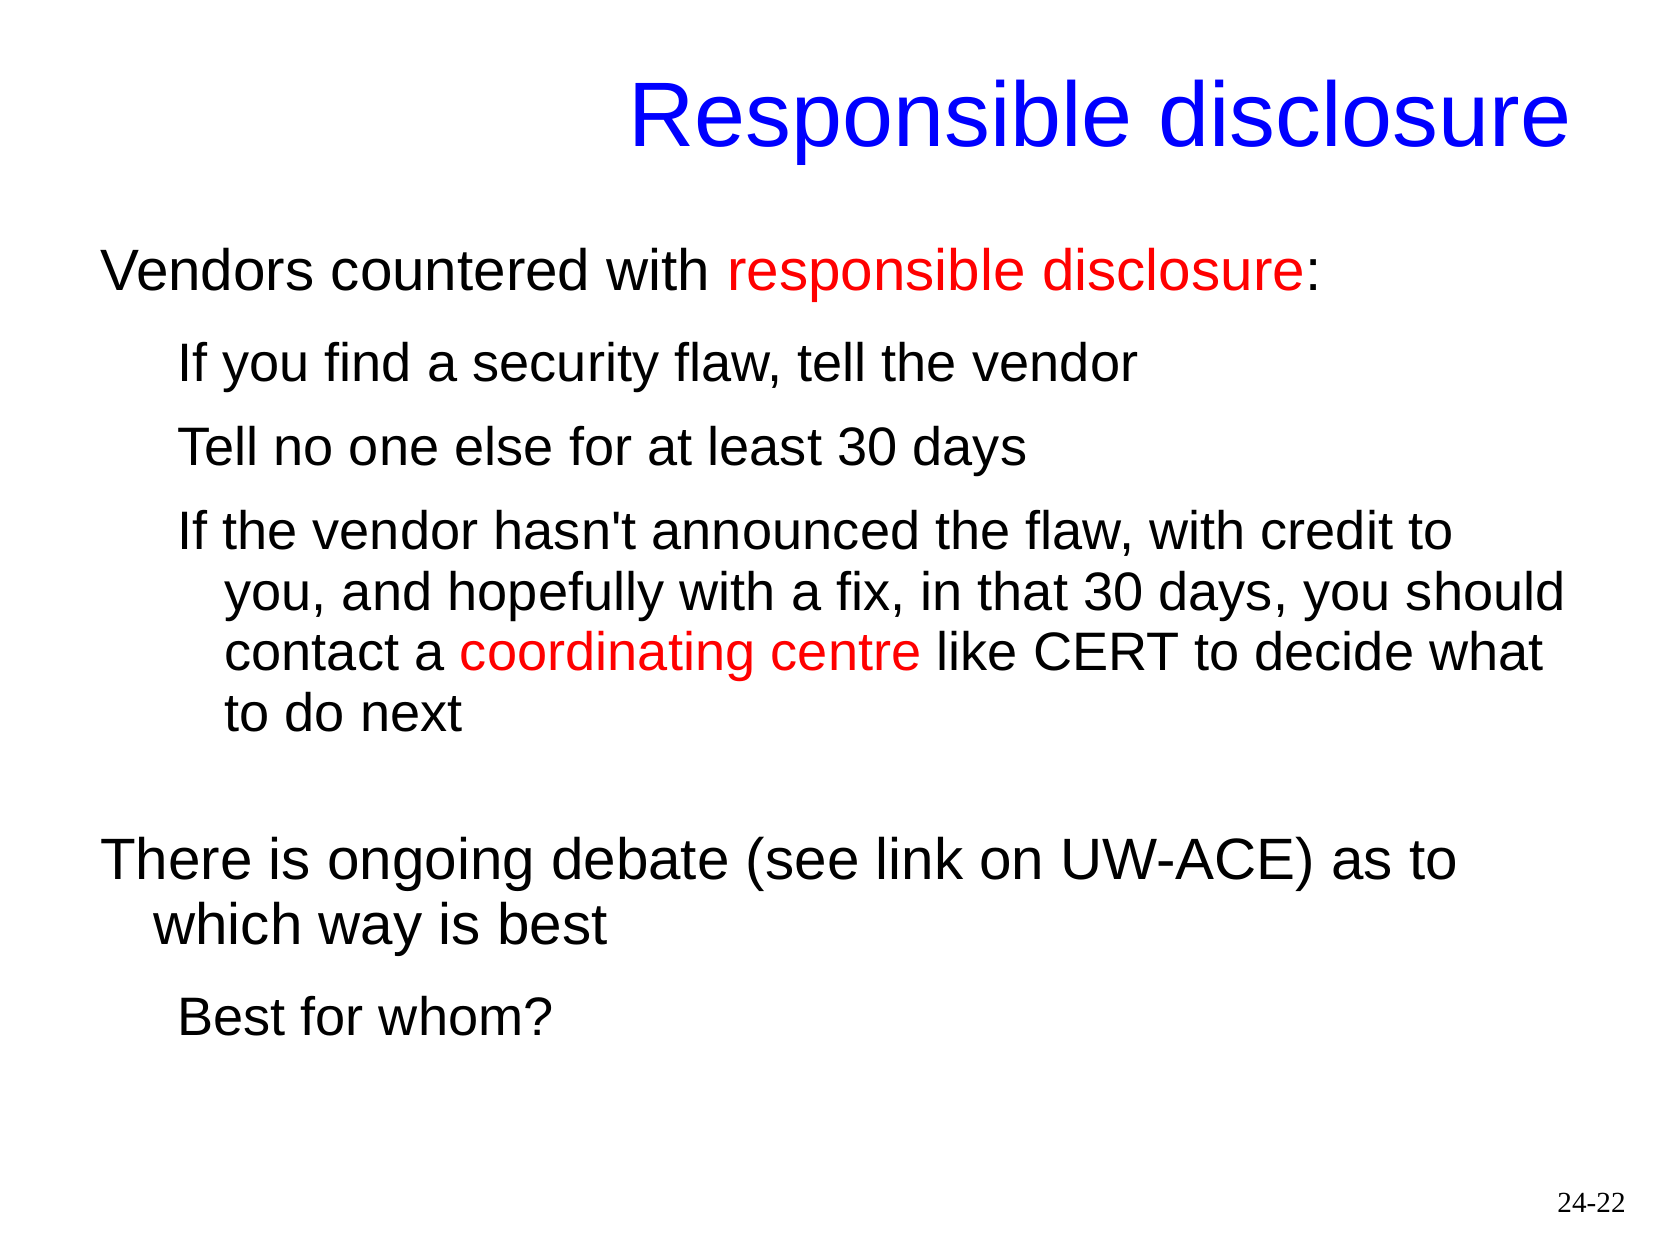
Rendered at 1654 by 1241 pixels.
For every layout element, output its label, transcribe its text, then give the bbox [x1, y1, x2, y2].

list Vendors countered with responsible disclosure: If you find a security flaw, tell the vendor Tell no one else for at least 30 days If the vendor hasn't announced the flaw, with credit to you, and hopefully with a fix, in that 30 days, you should contact a coordinating centre like CERT to decide what to do next There is ongoing debate (see link on UW-ACE) as to which way is best Best for whom? [82, 237, 1571, 1156]
title Responsible disclosure [84, 18, 1573, 211]
